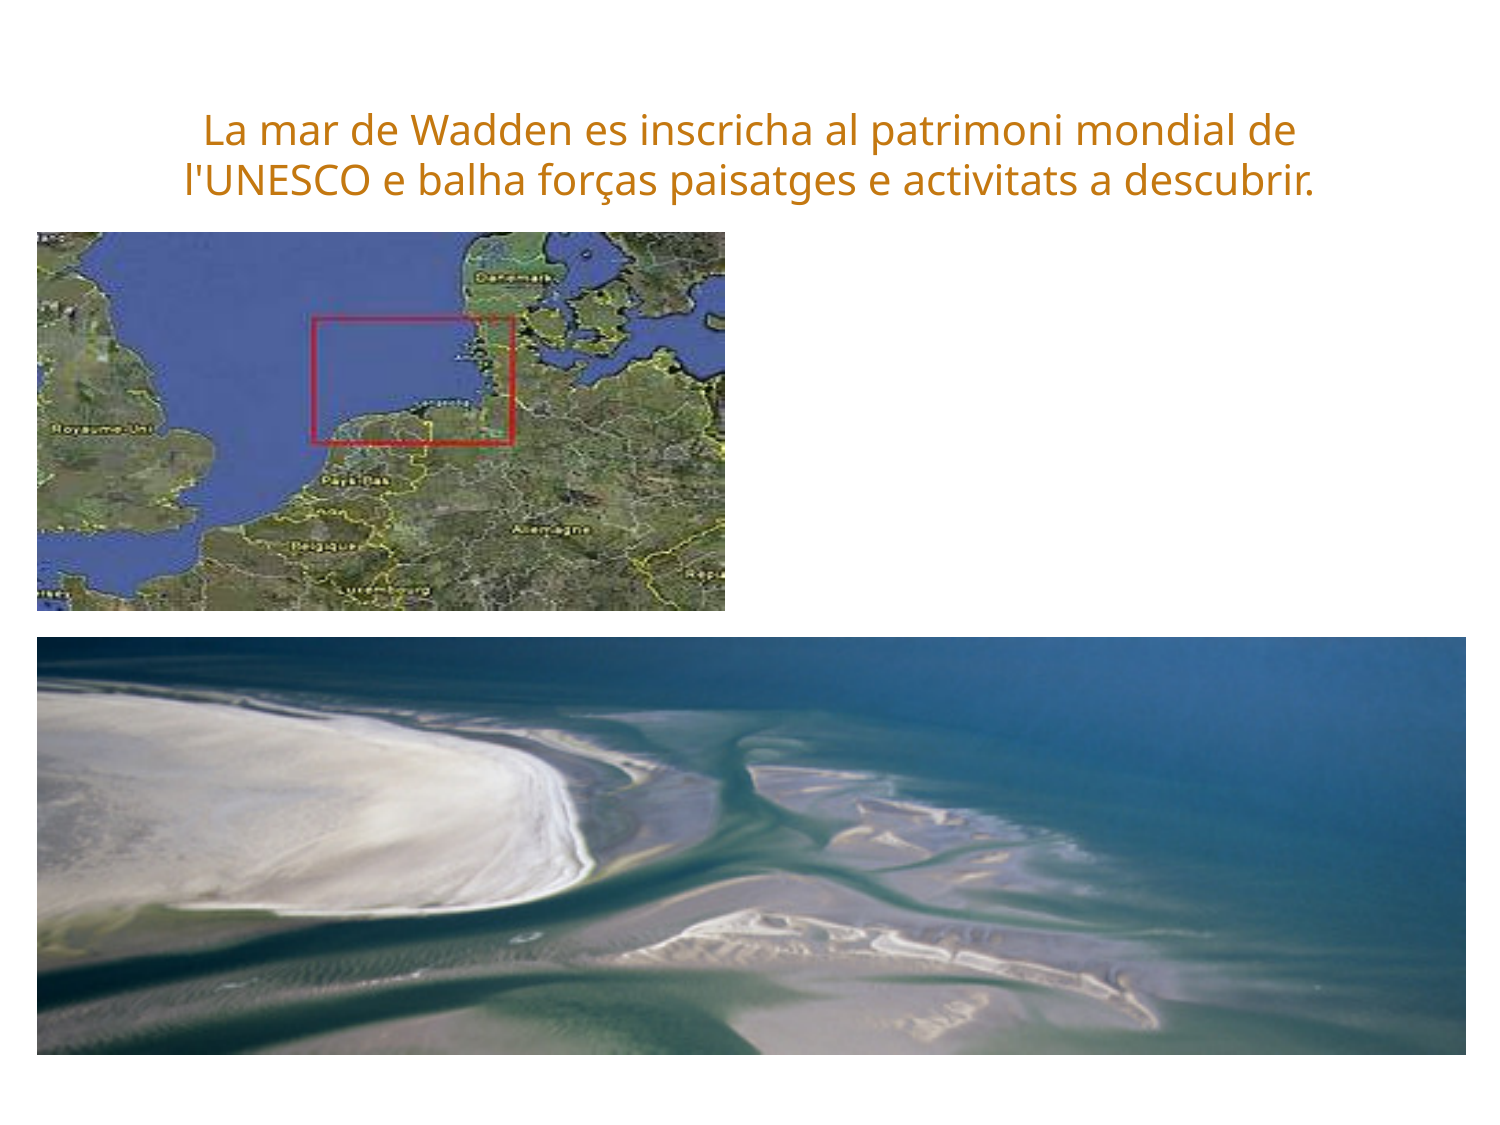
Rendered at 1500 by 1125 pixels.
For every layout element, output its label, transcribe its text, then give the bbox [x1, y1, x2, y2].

picture [37, 232, 725, 611]
picture [37, 637, 1466, 1055]
title La mar de Wadden es inscricha al patrimoni mondial de l'UNESCO e balha forças paisatges e activitats a descubrir. [150, 82, 1350, 225]
